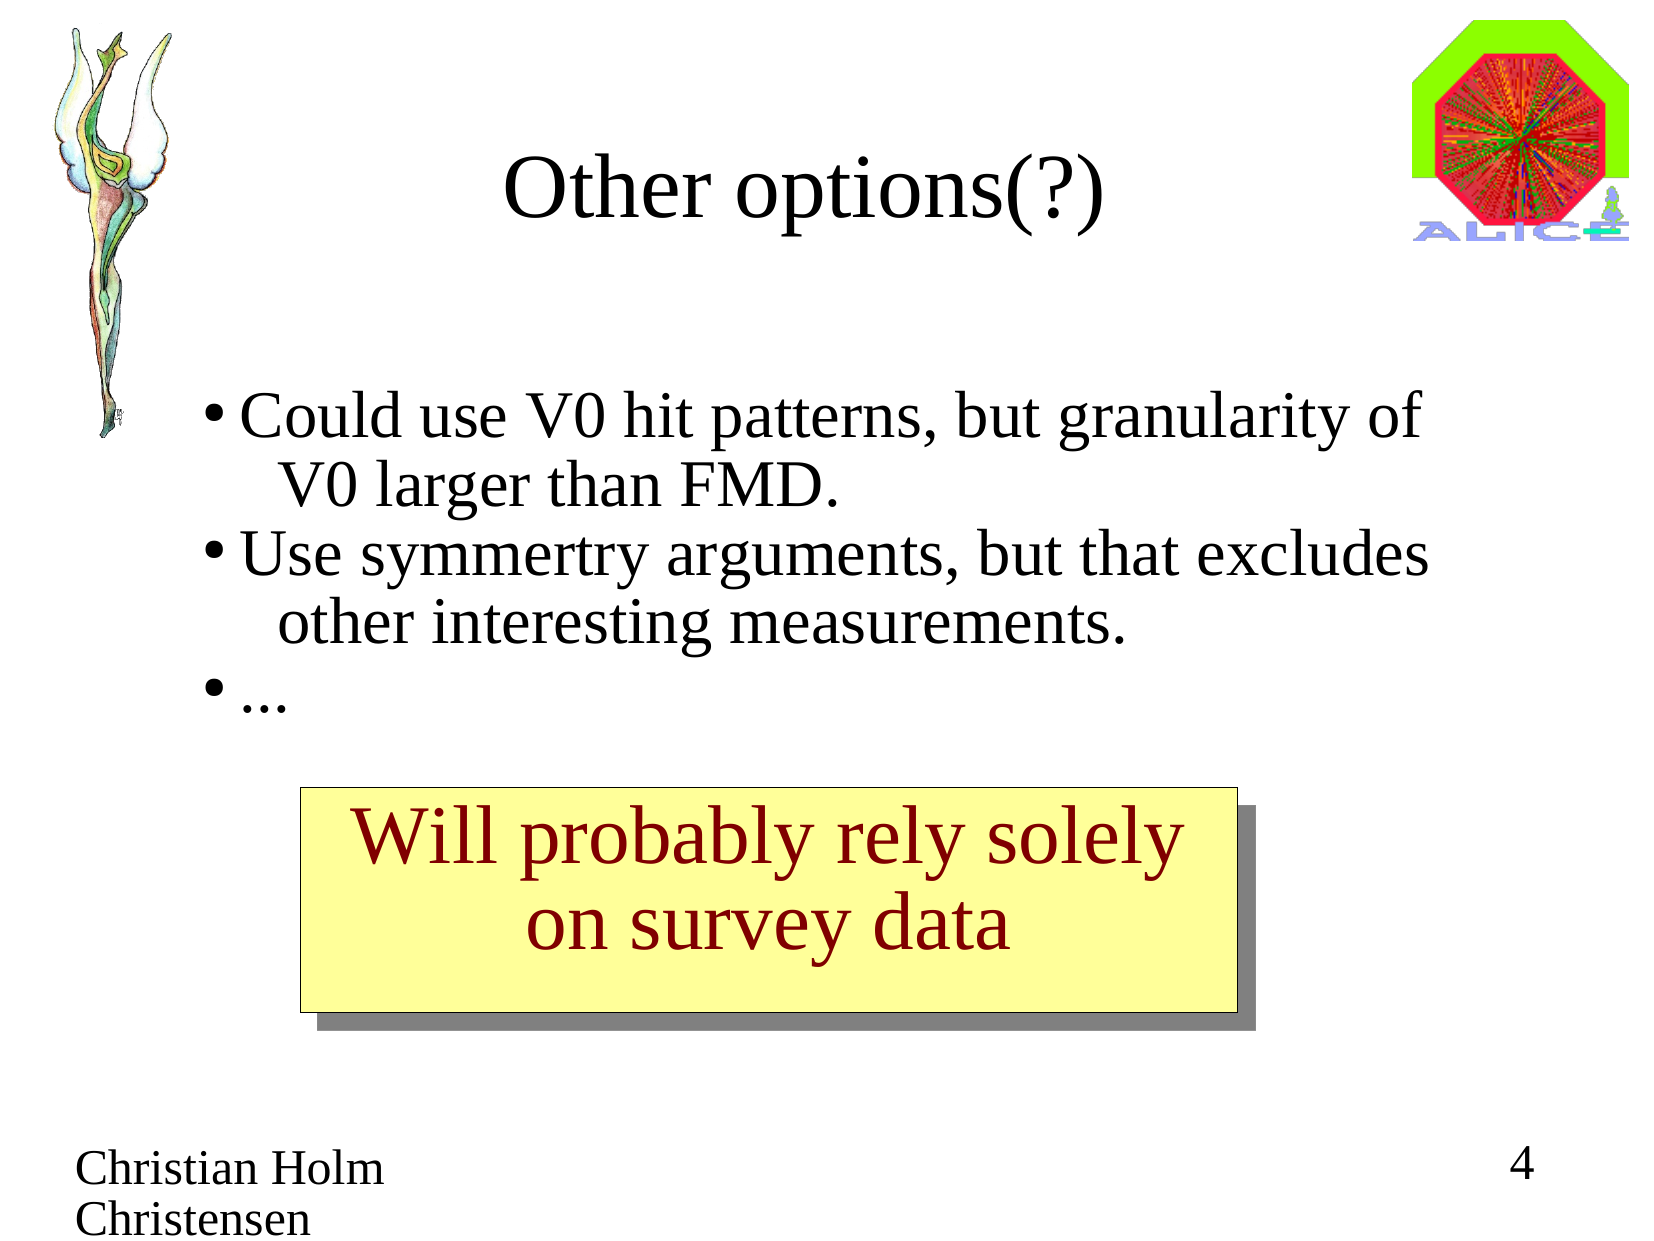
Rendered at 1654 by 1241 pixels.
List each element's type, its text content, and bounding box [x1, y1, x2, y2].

picture [1412, 20, 1629, 241]
title Other options(?) [191, 21, 1384, 357]
text_box Will probably rely solely on survey data [300, 787, 1238, 1013]
text_box Christian Holm Christensen [74, 1143, 634, 1241]
text_box 5 [1509, 1138, 1535, 1191]
picture [52, 23, 172, 438]
text_box Could use V0 hit patterns, but granularity of V0 larger than FMD. Use symmertry arguments, but that excludes other interesting measurements. ... [187, 375, 1501, 740]
